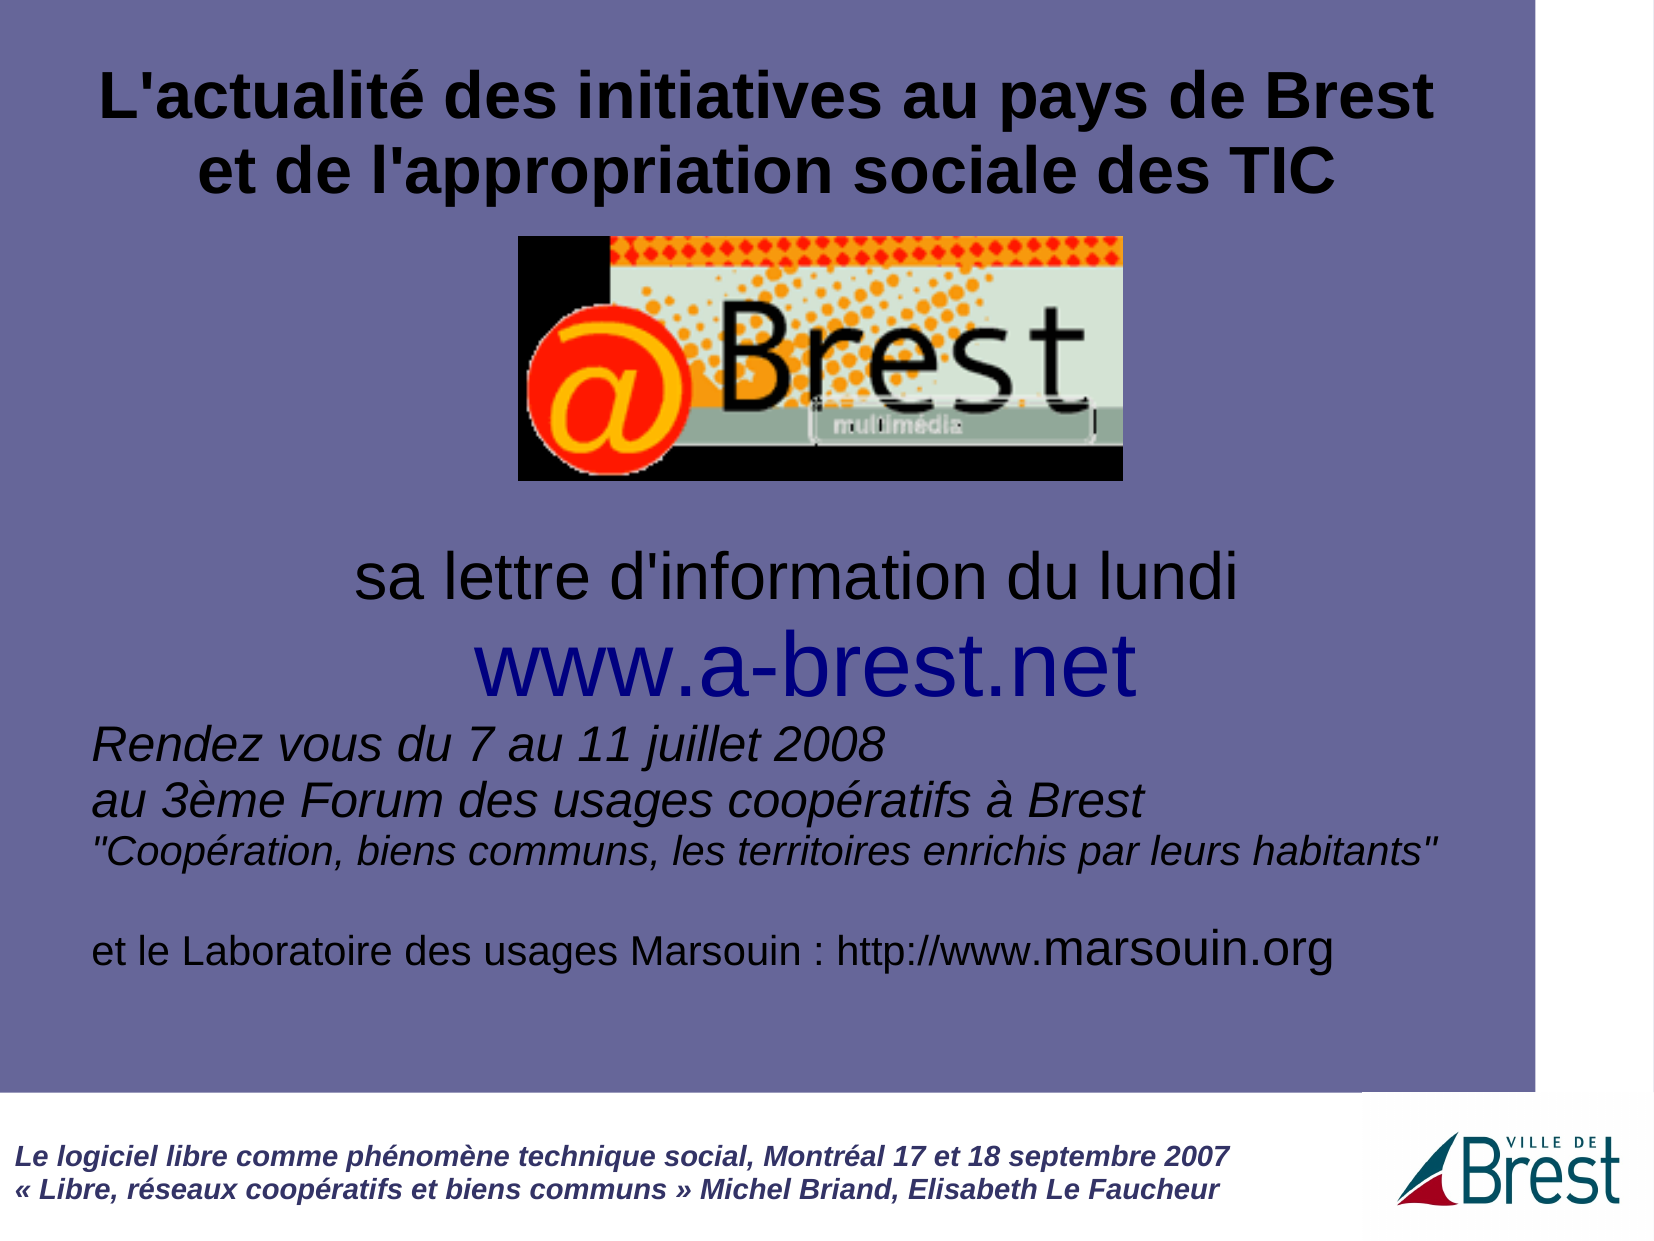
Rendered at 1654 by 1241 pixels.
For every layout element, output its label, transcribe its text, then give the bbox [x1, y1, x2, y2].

picture [518, 236, 1123, 482]
picture [1362, 1092, 1654, 1241]
title L'actualité des initiatives au pays de Brest et de l'appropriation sociale des TIC [29, 29, 1506, 237]
text_box sa lettre d'information du lundi www.a-brest.net Rendez vous du 7 au 11 juillet 2008 au 3ème Forum des usages coopératifs à Brest "Coopération, biens communs, les territoires enrichis par leurs habitants" et le Laboratoire des usages Marsouin : http://www.marsouin.org [59, 531, 1536, 1034]
